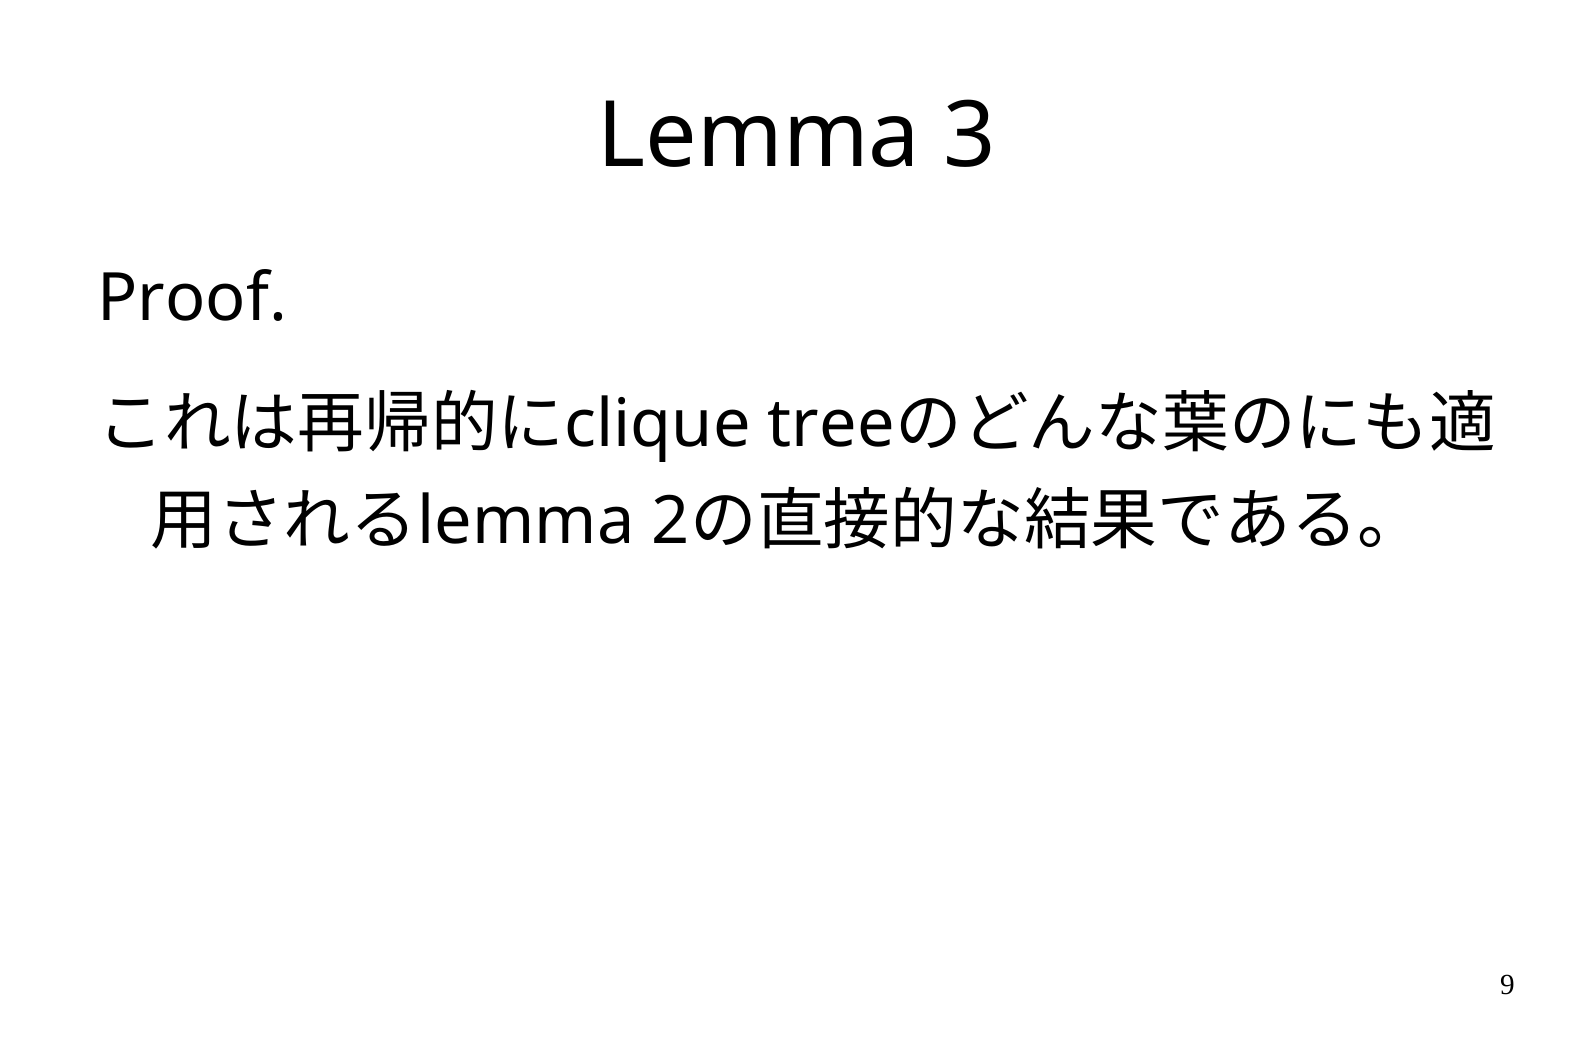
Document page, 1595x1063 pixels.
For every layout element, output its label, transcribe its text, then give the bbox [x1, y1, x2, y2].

title Lemma 3 [79, 42, 1515, 220]
list Proof. これは再帰的にclique treeのどんな葉のにも適用されるlemma 2の直接的な結果である。 [79, 248, 1515, 951]
